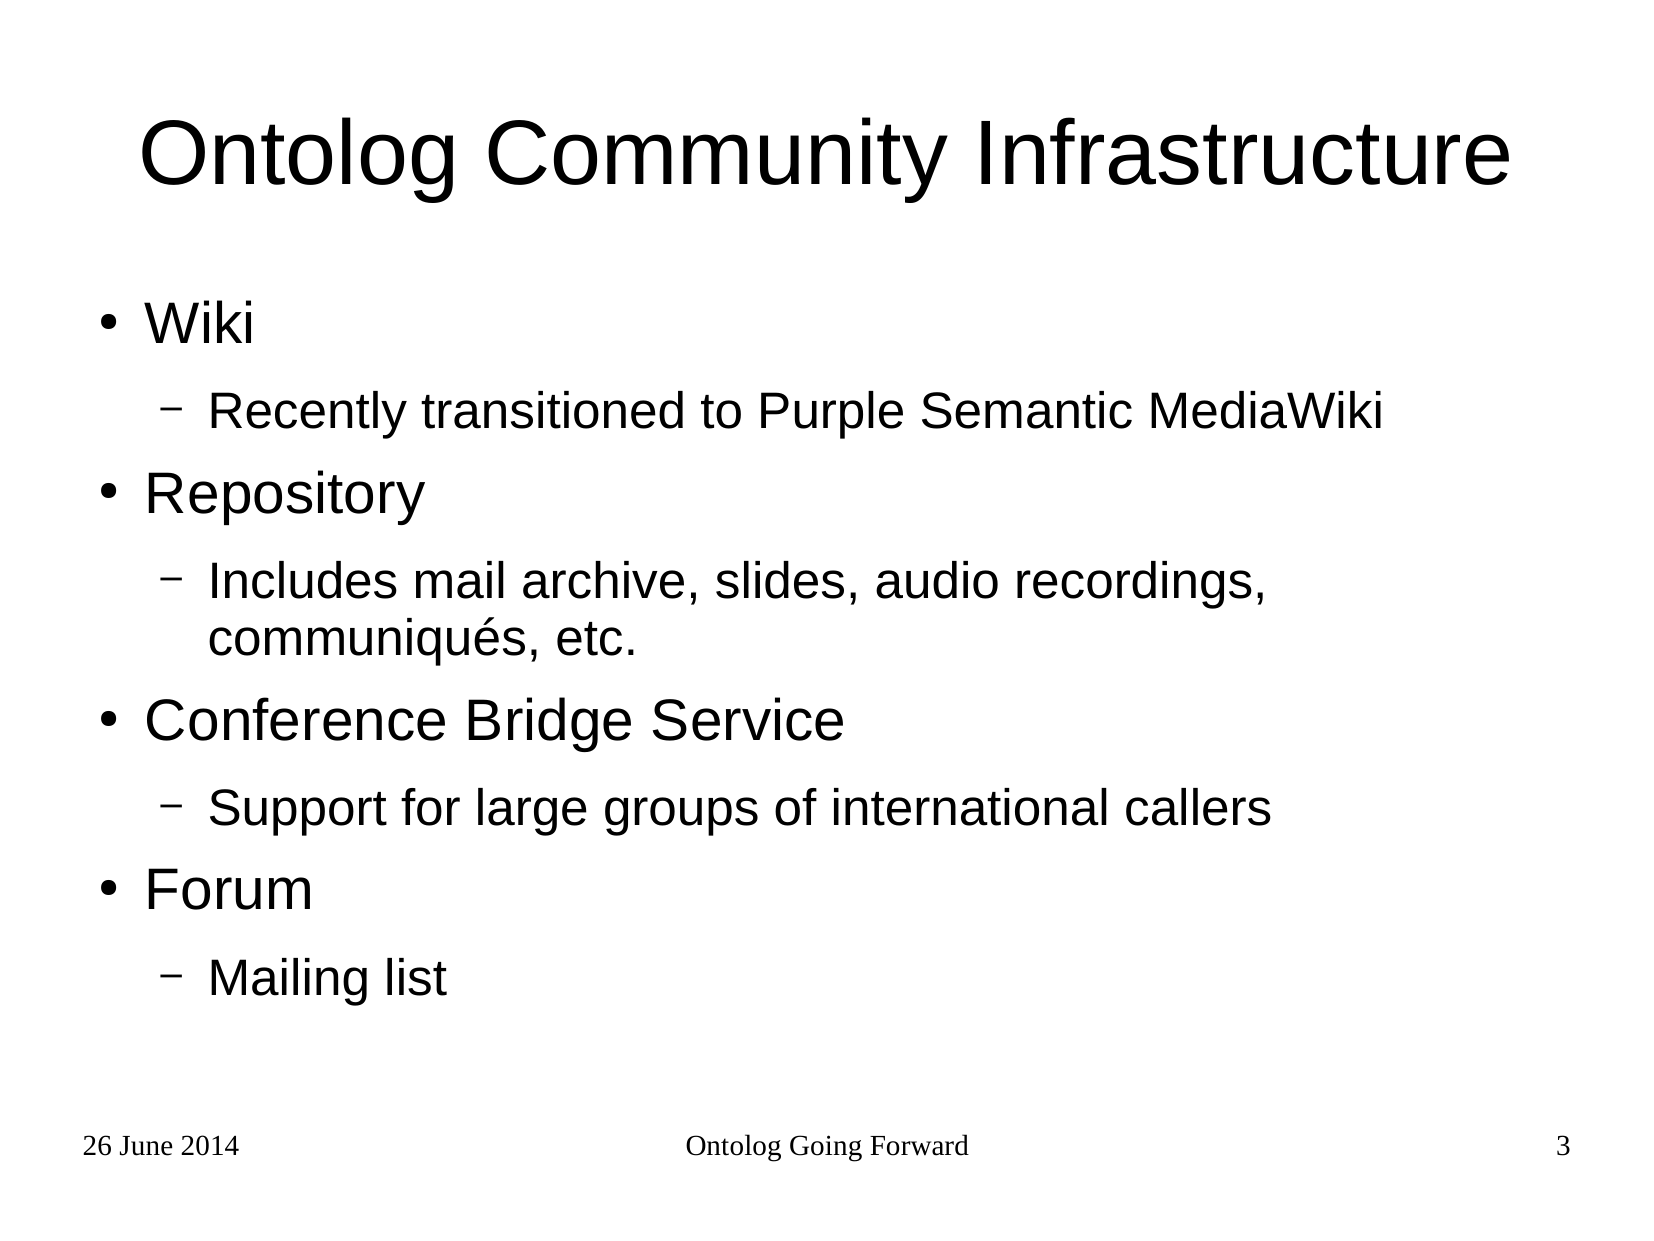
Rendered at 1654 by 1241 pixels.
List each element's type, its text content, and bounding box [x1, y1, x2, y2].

title Ontolog Community Infrastructure [82, 49, 1571, 257]
list Wiki Recently transitioned to Purple Semantic MediaWiki Repository Includes mail archive, slides, audio recordings, communiqués, etc. Conference Bridge Service Support for large groups of international callers Forum Mailing list [82, 290, 1538, 1010]
